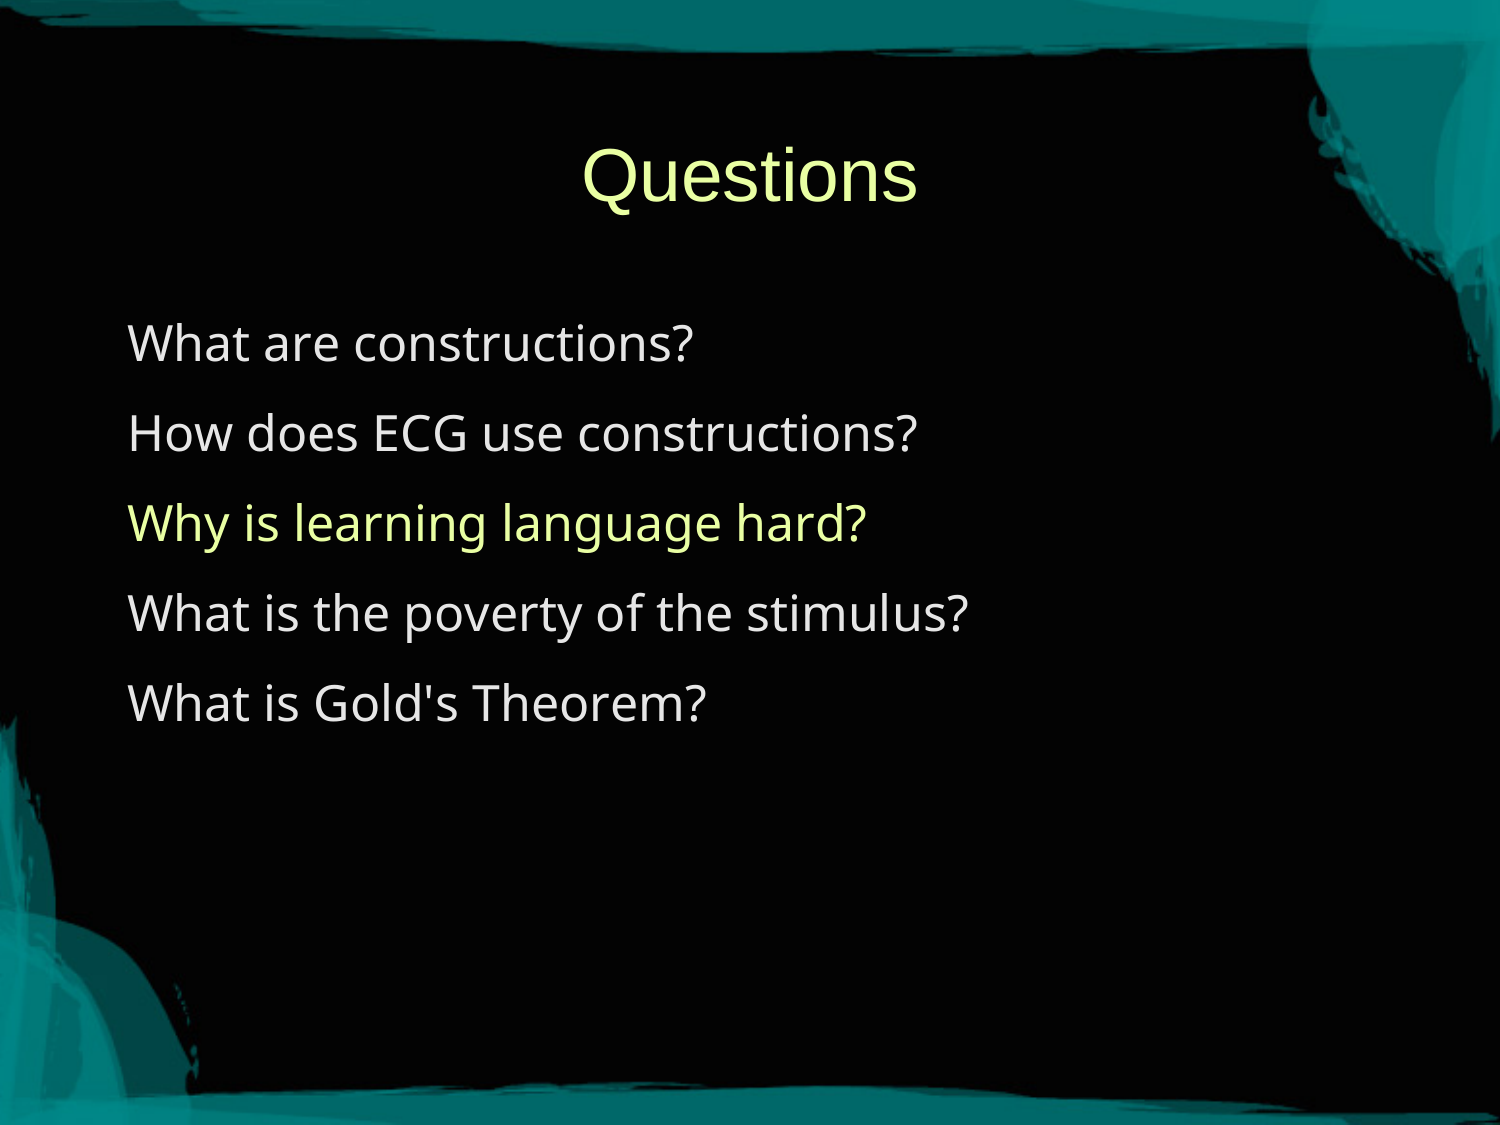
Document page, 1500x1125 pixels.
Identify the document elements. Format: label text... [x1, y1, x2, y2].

list What are constructions? How does ECG use constructions? Why is learning language hard? What is the poverty of the stimulus? What is Gold's Theorem? [112, 299, 1388, 1000]
title Questions [112, 87, 1388, 263]
picture [0, 0, 1500, 1125]
